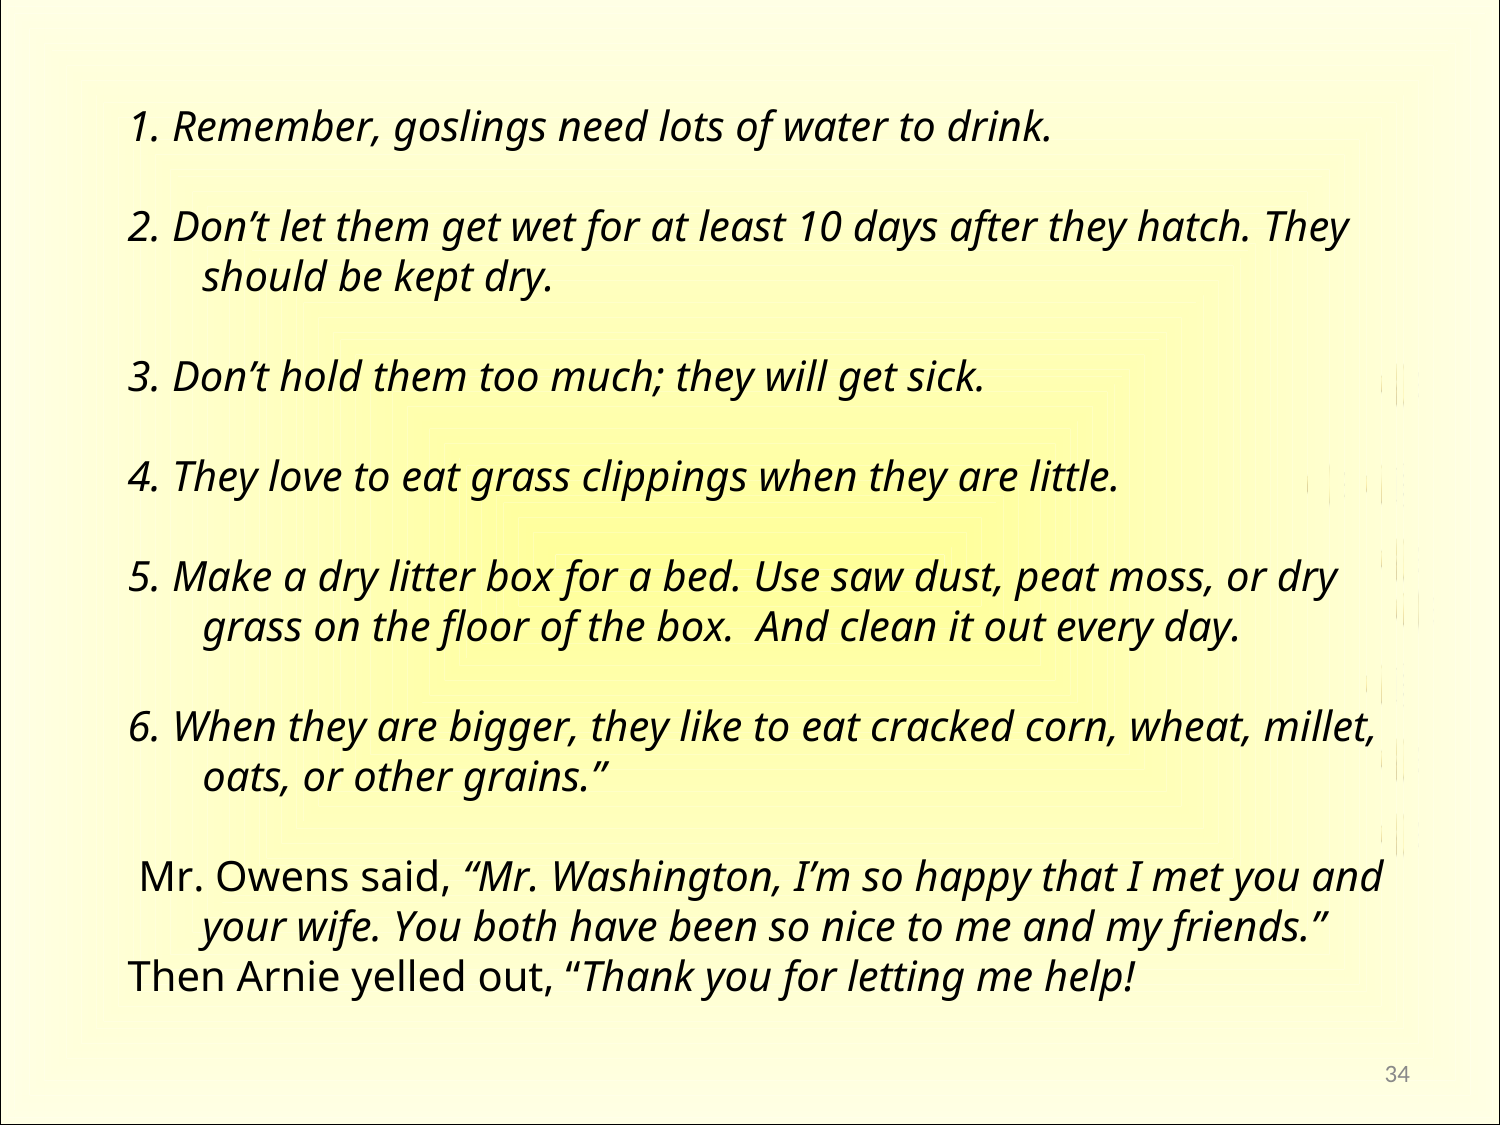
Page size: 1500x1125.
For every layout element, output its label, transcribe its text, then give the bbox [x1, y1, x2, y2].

text_box [0, 0, 1500, 1125]
text_box 1. Remember, goslings need lots of water to drink. 2. Don’t let them get wet for at least 10 days after they hatch. They should be kept dry. 3. Don’t hold them too much; they will get sick. 4. They love to eat grass clippings when they are little. 5. Make a dry litter box for a bed. Use saw dust, peat moss, or dry grass on the floor of the box. And clean it out every day. 6. When they are bigger, they like to eat cracked corn, wheat, millet, oats, or other grains.” Mr. Owens said, “Mr. Washington, I’m so happy that I met you and your wife. You both have been so nice to me and my friends.” Then Arnie yelled out, “Thank you for letting me help! [112, 91, 1413, 1008]
text_box <number> [1074, 1042, 1426, 1103]
